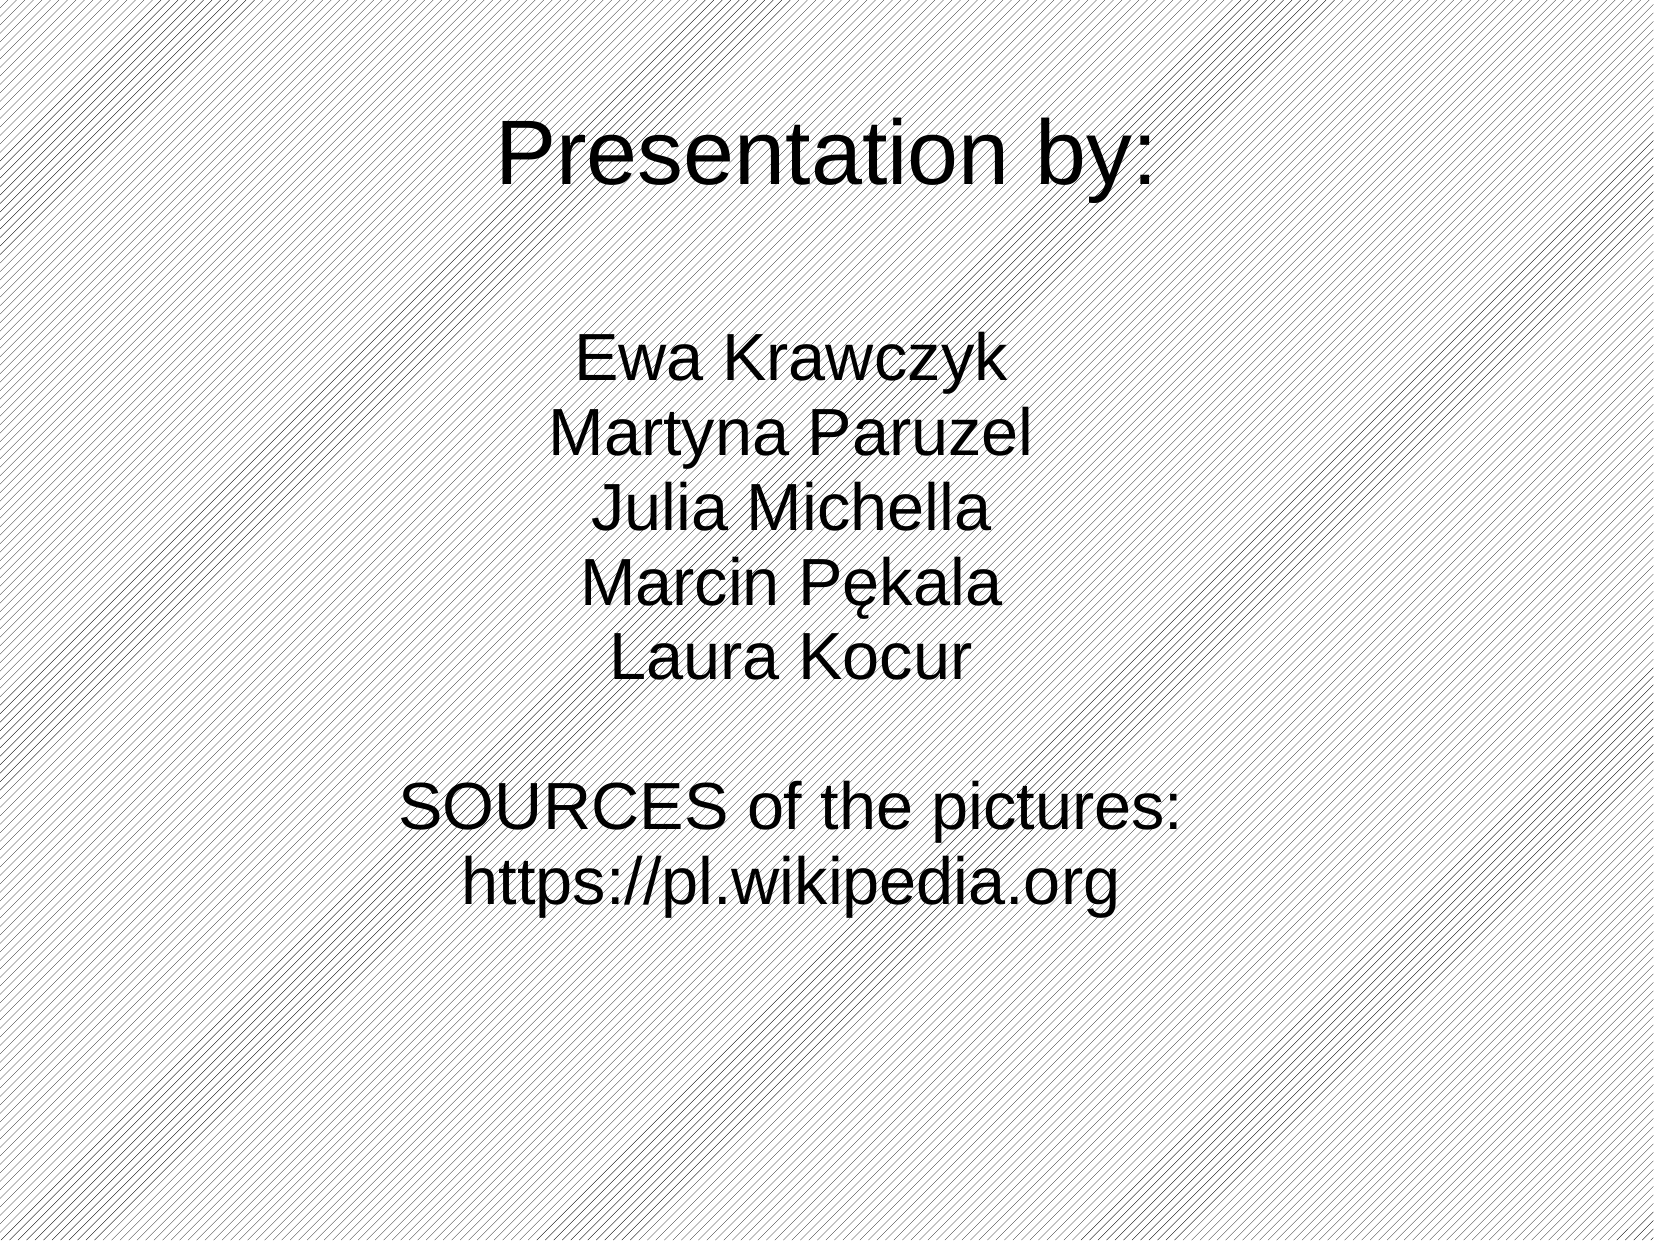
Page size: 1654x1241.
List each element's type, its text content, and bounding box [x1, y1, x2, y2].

title Presentation by: [82, 49, 1571, 257]
subtitle Ewa Krawczyk Martyna Paruzel Julia Michella Marcin Pękala Laura Kocur SOURCES of the pictures: https://pl.wikipedia.org [200, 242, 1382, 1146]
